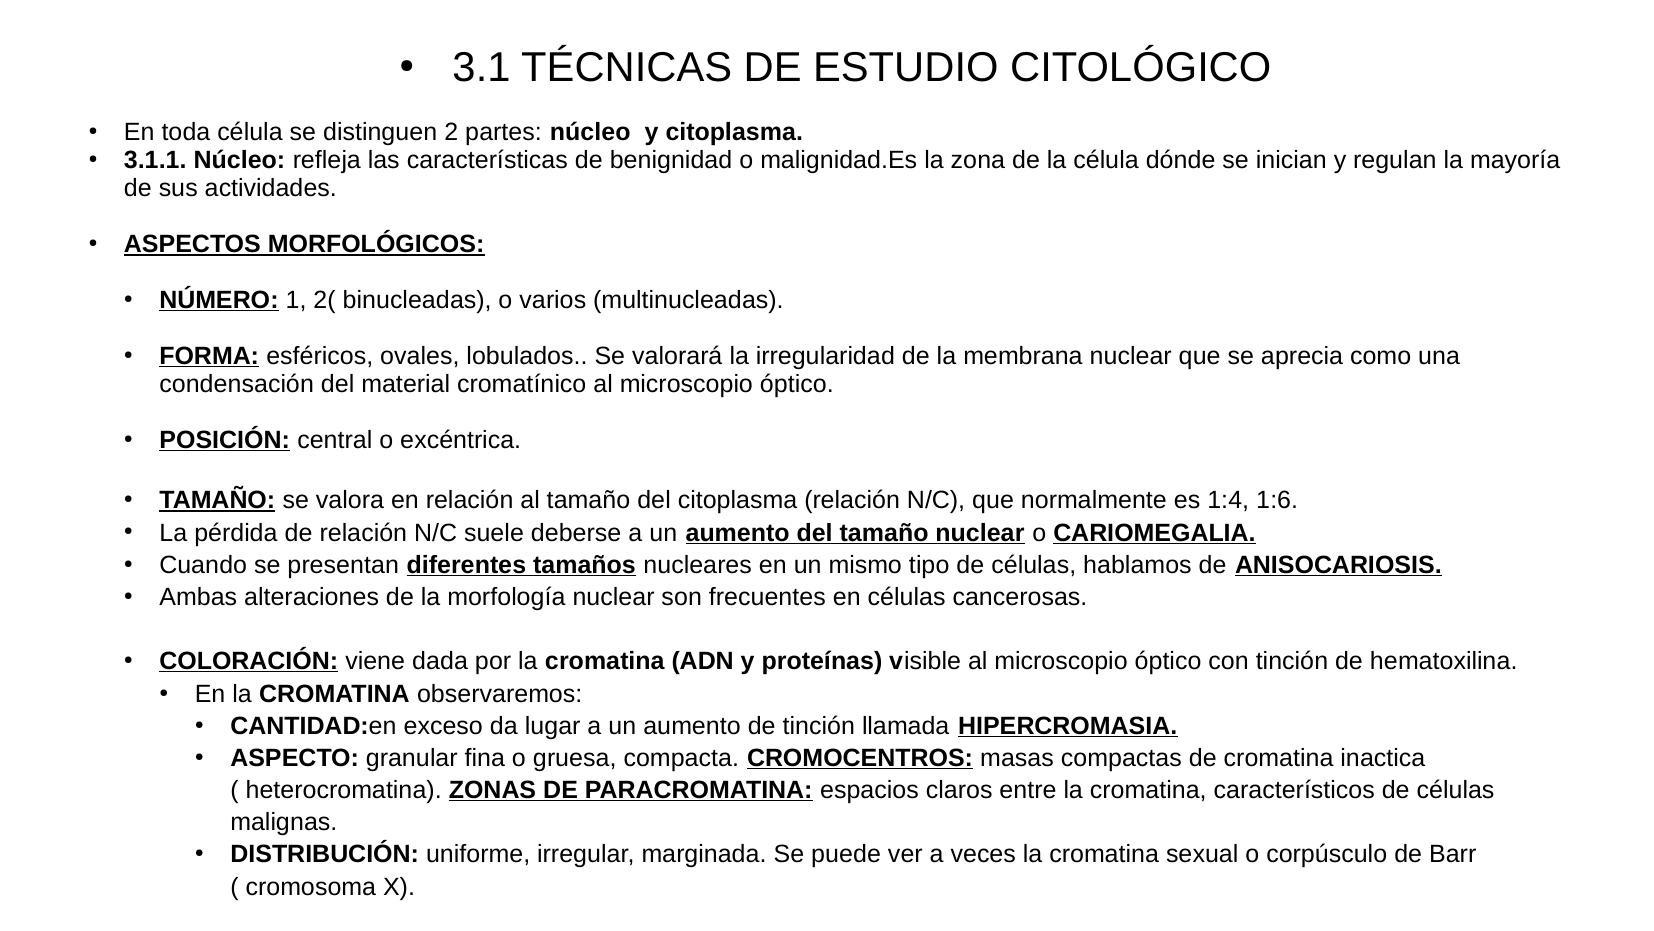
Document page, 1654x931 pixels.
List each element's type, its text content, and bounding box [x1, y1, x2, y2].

title 3.1 TÉCNICAS DE ESTUDIO CITOLÓGICO [82, 29, 1571, 104]
subtitle En toda célula se distinguen 2 partes: núcleo y citoplasma. 3.1.1. Núcleo: refleja las características de benignidad o malignidad.Es la zona de la célula dónde se inician y regulan la mayoría de sus actividades. ASPECTOS MORFOLÓGICOS: NÚMERO: 1, 2( binucleadas), o varios (multinucleadas). FORMA: esféricos, ovales, lobulados.. Se valorará la irregularidad de la membrana nuclear que se aprecia como una condensación del material cromatínico al microscopio óptico. POSICIÓN: central o excéntrica. TAMAÑO: se valora en relación al tamaño del citoplasma (relación N/C), que normalmente es 1:4, 1:6. La pérdida de relación N/C suele deberse a un aumento del tamaño nuclear o CARIOMEGALIA. Cuando se presentan diferentes tamaños nucleares en un mismo tipo de células, hablamos de ANISOCARIOSIS. Ambas alteraciones de la morfología nuclear son frecuentes en células cancerosas. COLORACIÓN: viene dada por la cromatina (ADN y proteínas) visible al microscopio óptico con tinción de hematoxilina. En la CROMATINA observaremos: CANTIDAD:en exceso da lugar a un aumento de tinción llamada HIPERCROMASIA. ASPECTO: granular fina o gruesa, compacta. CROMOCENTROS: masas compactas de cromatina inactica ( heterocromatina). ZONAS DE PARACROMATINA: espacios claros entre la cromatina, característicos de células malignas. DISTRIBUCIÓN: uniforme, irregular, marginada. Se puede ver a veces la cromatina sexual o corpúsculo de Barr ( cromosoma X). [88, 118, 1565, 931]
